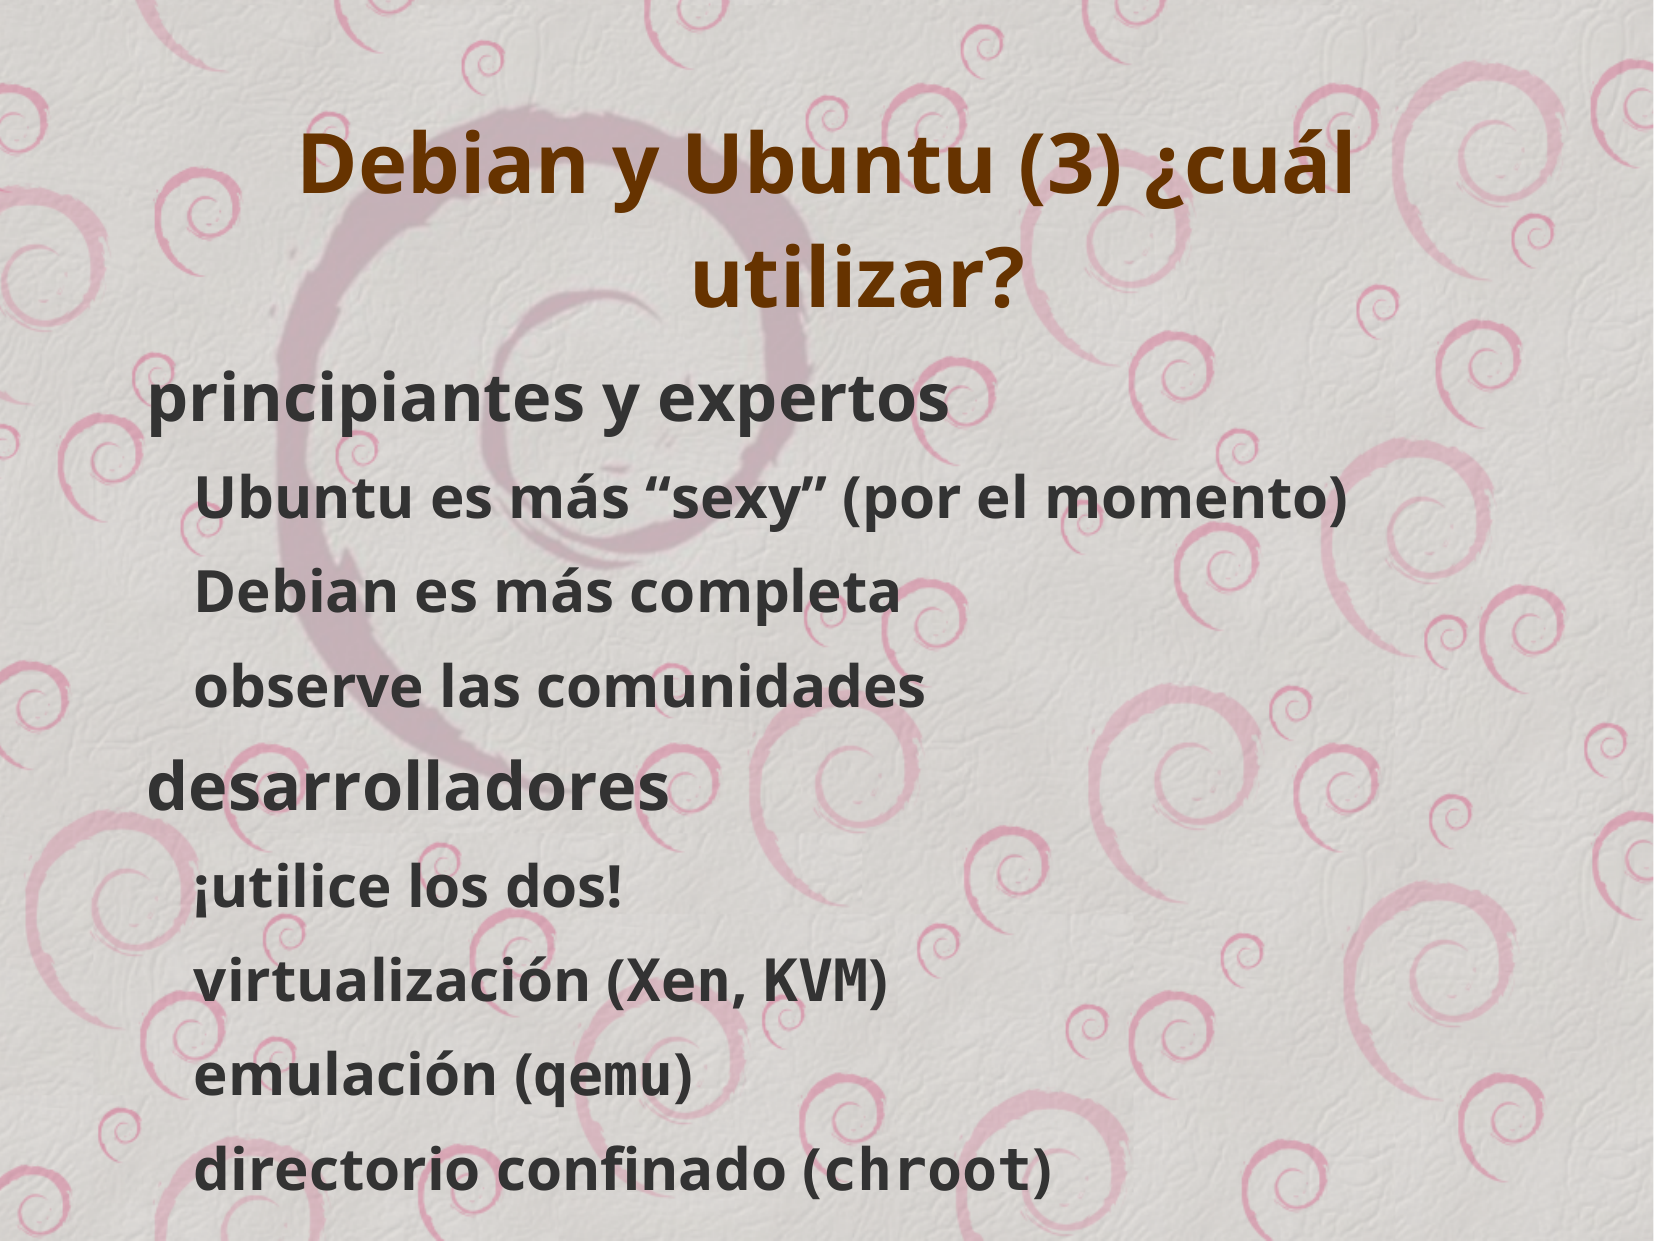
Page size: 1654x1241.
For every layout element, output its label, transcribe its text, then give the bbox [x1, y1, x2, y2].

picture [0, 0, 1654, 1241]
title Debian y Ubuntu (3) ¿cuál utilizar? [121, 114, 1534, 322]
list principiantes y expertos Ubuntu es más “sexy” (por el momento) Debian es más completa observe las comunidades desarrolladores ¡utilice los dos! virtualización (Xen, KVM) emulación (qemu) directorio confinado (chroot) [134, 350, 1516, 1133]
